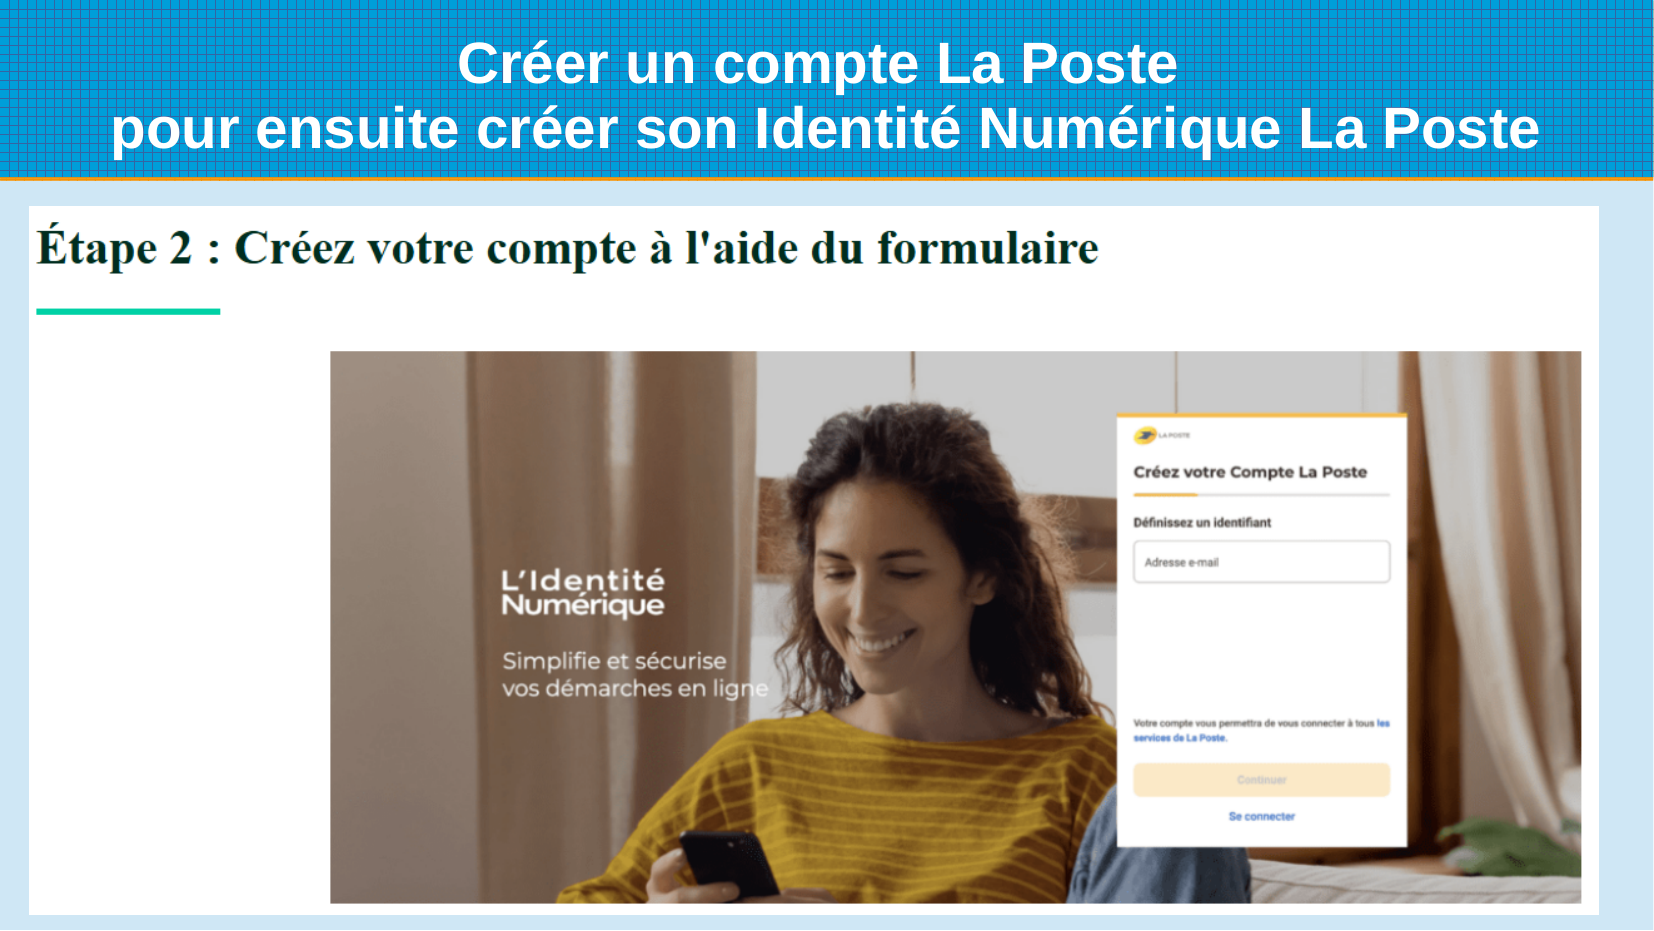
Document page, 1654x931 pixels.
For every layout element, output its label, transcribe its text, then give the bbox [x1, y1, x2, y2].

title Créer un compte La Poste pour ensuite créer son Identité Numérique La Poste [88, 14, 1565, 178]
picture [29, 206, 1599, 915]
